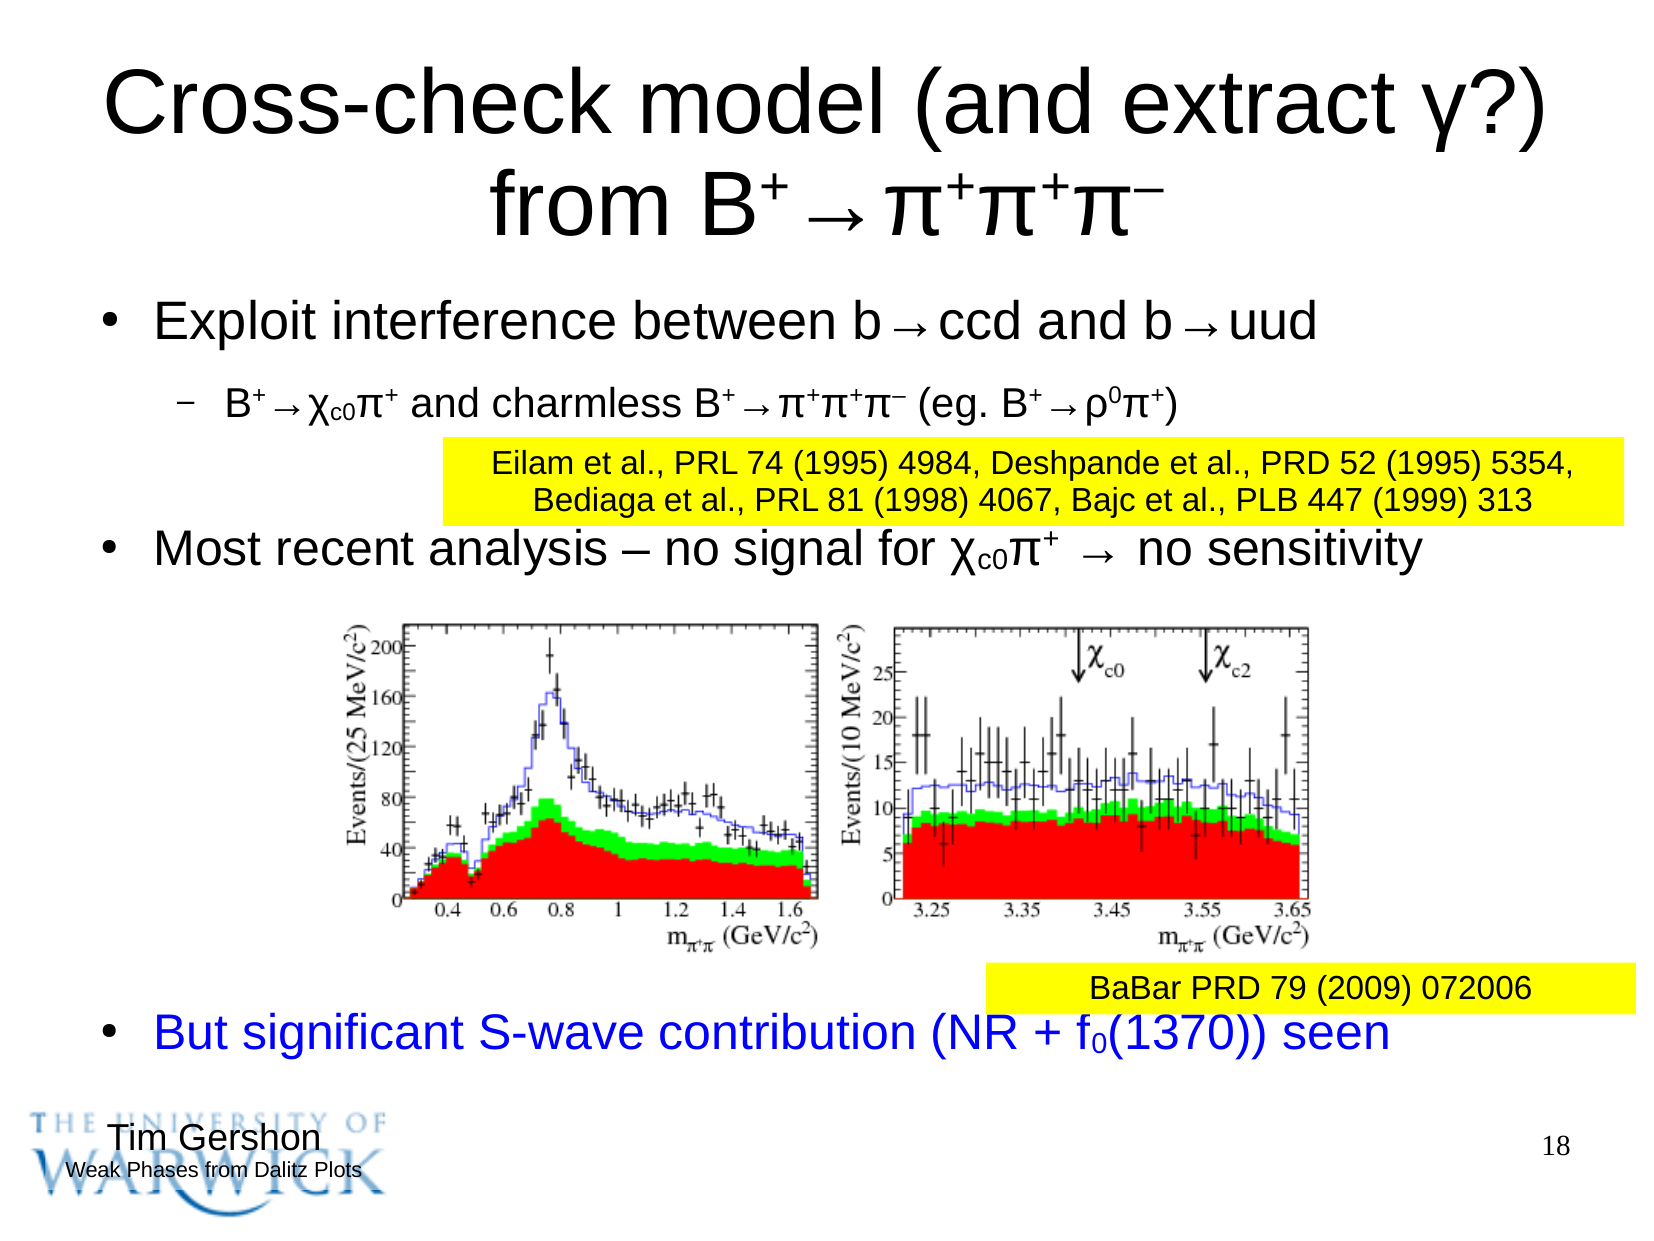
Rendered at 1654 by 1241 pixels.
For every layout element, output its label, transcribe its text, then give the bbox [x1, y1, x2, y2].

list Exploit interference between b→ccd and b→uud B+→χc0π+ and charmless B+→π+π+π– (eg. B+→ρ0π+) Most recent analysis – no signal for χc0π+ → no sensitivity But significant S-wave contribution (NR + f0(1370)) seen [82, 290, 1571, 1111]
picture [19, 1106, 406, 1232]
title Cross-check model (and extract γ?) from B+→π+π+π– [82, 48, 1571, 258]
text_box BaBar PRD 79 (2009) 072006 [986, 962, 1636, 1015]
text_box Tim Gershon Weak Phases from Dalitz Plots [45, 1108, 383, 1190]
text_box Eilam et al., PRL 74 (1995) 4984, Deshpande et al., PRD 52 (1995) 5354, Bediaga et al., PRL 81 (1998) 4067, Bajc et al., PLB 447 (1999) 313 [442, 437, 1625, 526]
